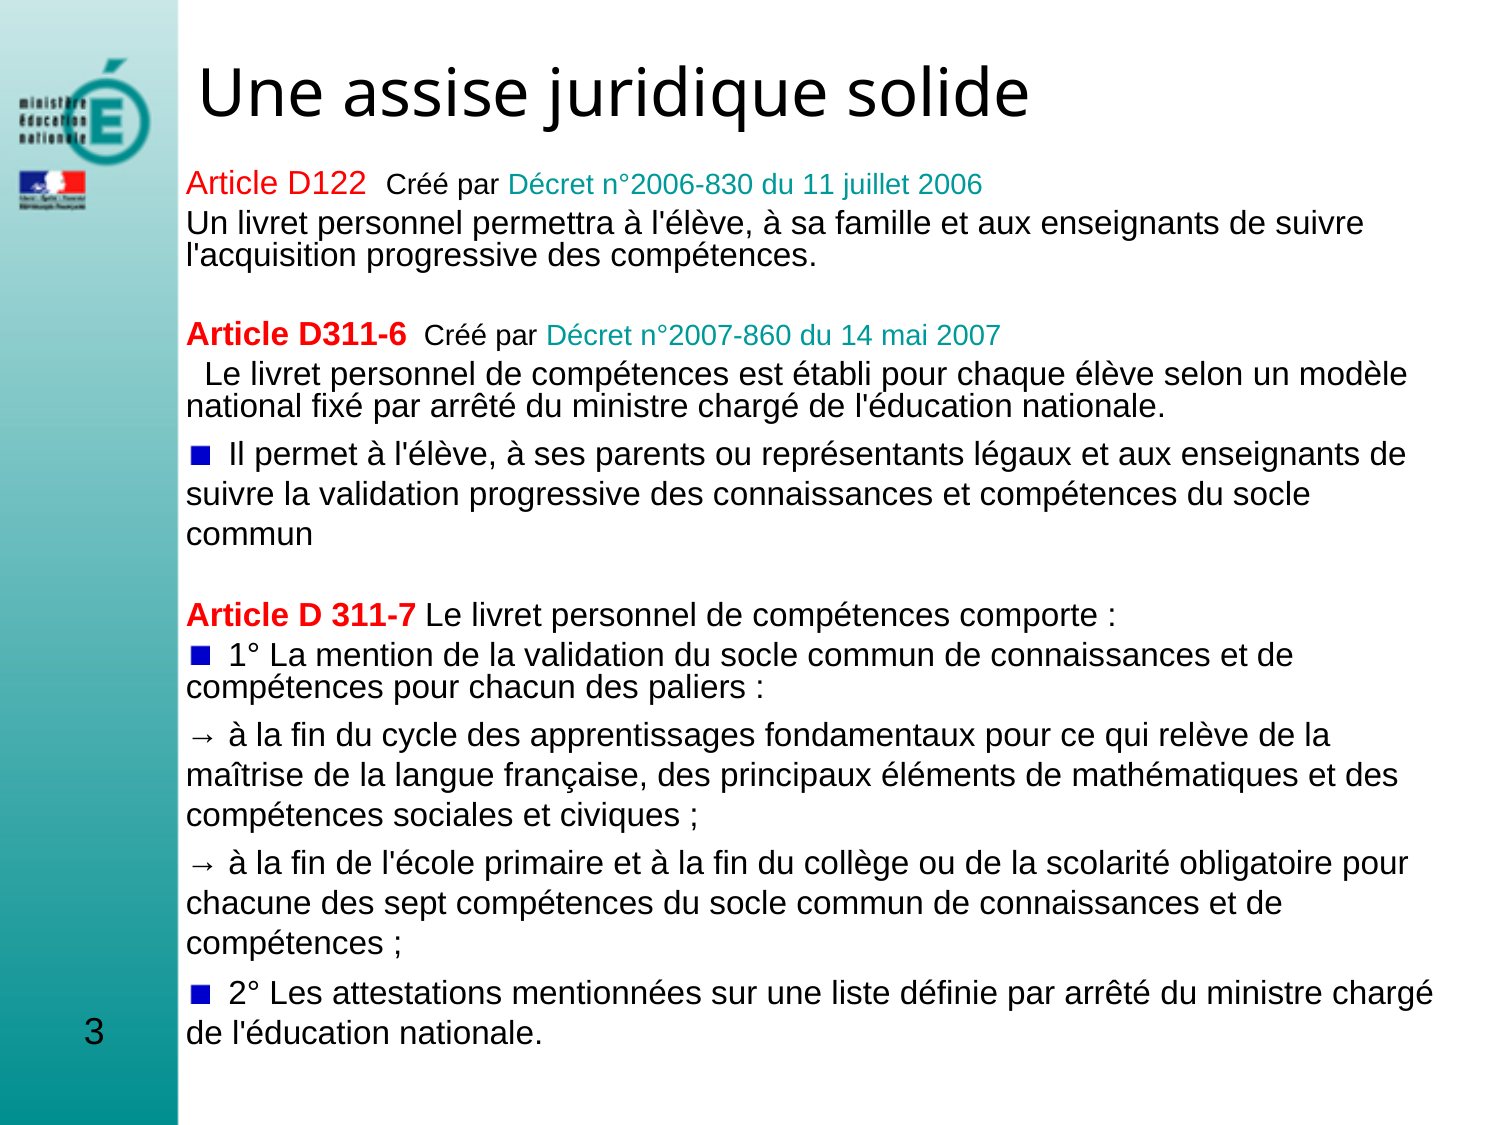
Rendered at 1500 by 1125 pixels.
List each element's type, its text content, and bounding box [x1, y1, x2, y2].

text_box <numéro> [41, 999, 148, 1060]
picture [0, 0, 179, 1125]
text_box Article D122 Créé par Décret n°2006-830 du 11 juillet 2006 Un livret personnel permettra à l'élève, à sa famille et aux enseignants de suivre l'acquisition progressive des compétences. Article D311-6 Créé par Décret n°2007-860 du 14 mai 2007 Le livret personnel de compétences est établi pour chaque élève selon un modèle national fixé par arrêté du ministre chargé de l'éducation nationale. Il permet à l'élève, à ses parents ou représentants légaux et aux enseignants de suivre la validation progressive des connaissances et compétences du socle commun Article D 311-7 Le livret personnel de compétences comporte : 1° La mention de la validation du socle commun de connaissances et de compétences pour chacun des paliers : à la fin du cycle des apprentissages fondamentaux pour ce qui relève de la maîtrise de la langue française, des principaux éléments de mathématiques et des compétences sociales et civiques ; à la fin de l'école primaire et à la fin du collège ou de la scolarité obligatoire pour chacune des sept compétences du socle commun de connaissances et de compétences ; 2° Les attestations mentionnées sur une liste définie par arrêté du ministre chargé de l'éducation nationale. [171, 160, 1459, 1083]
text_box Une assise juridique solide [183, 42, 1468, 138]
picture [185, 640, 210, 665]
picture [185, 440, 210, 465]
picture [185, 979, 210, 1004]
